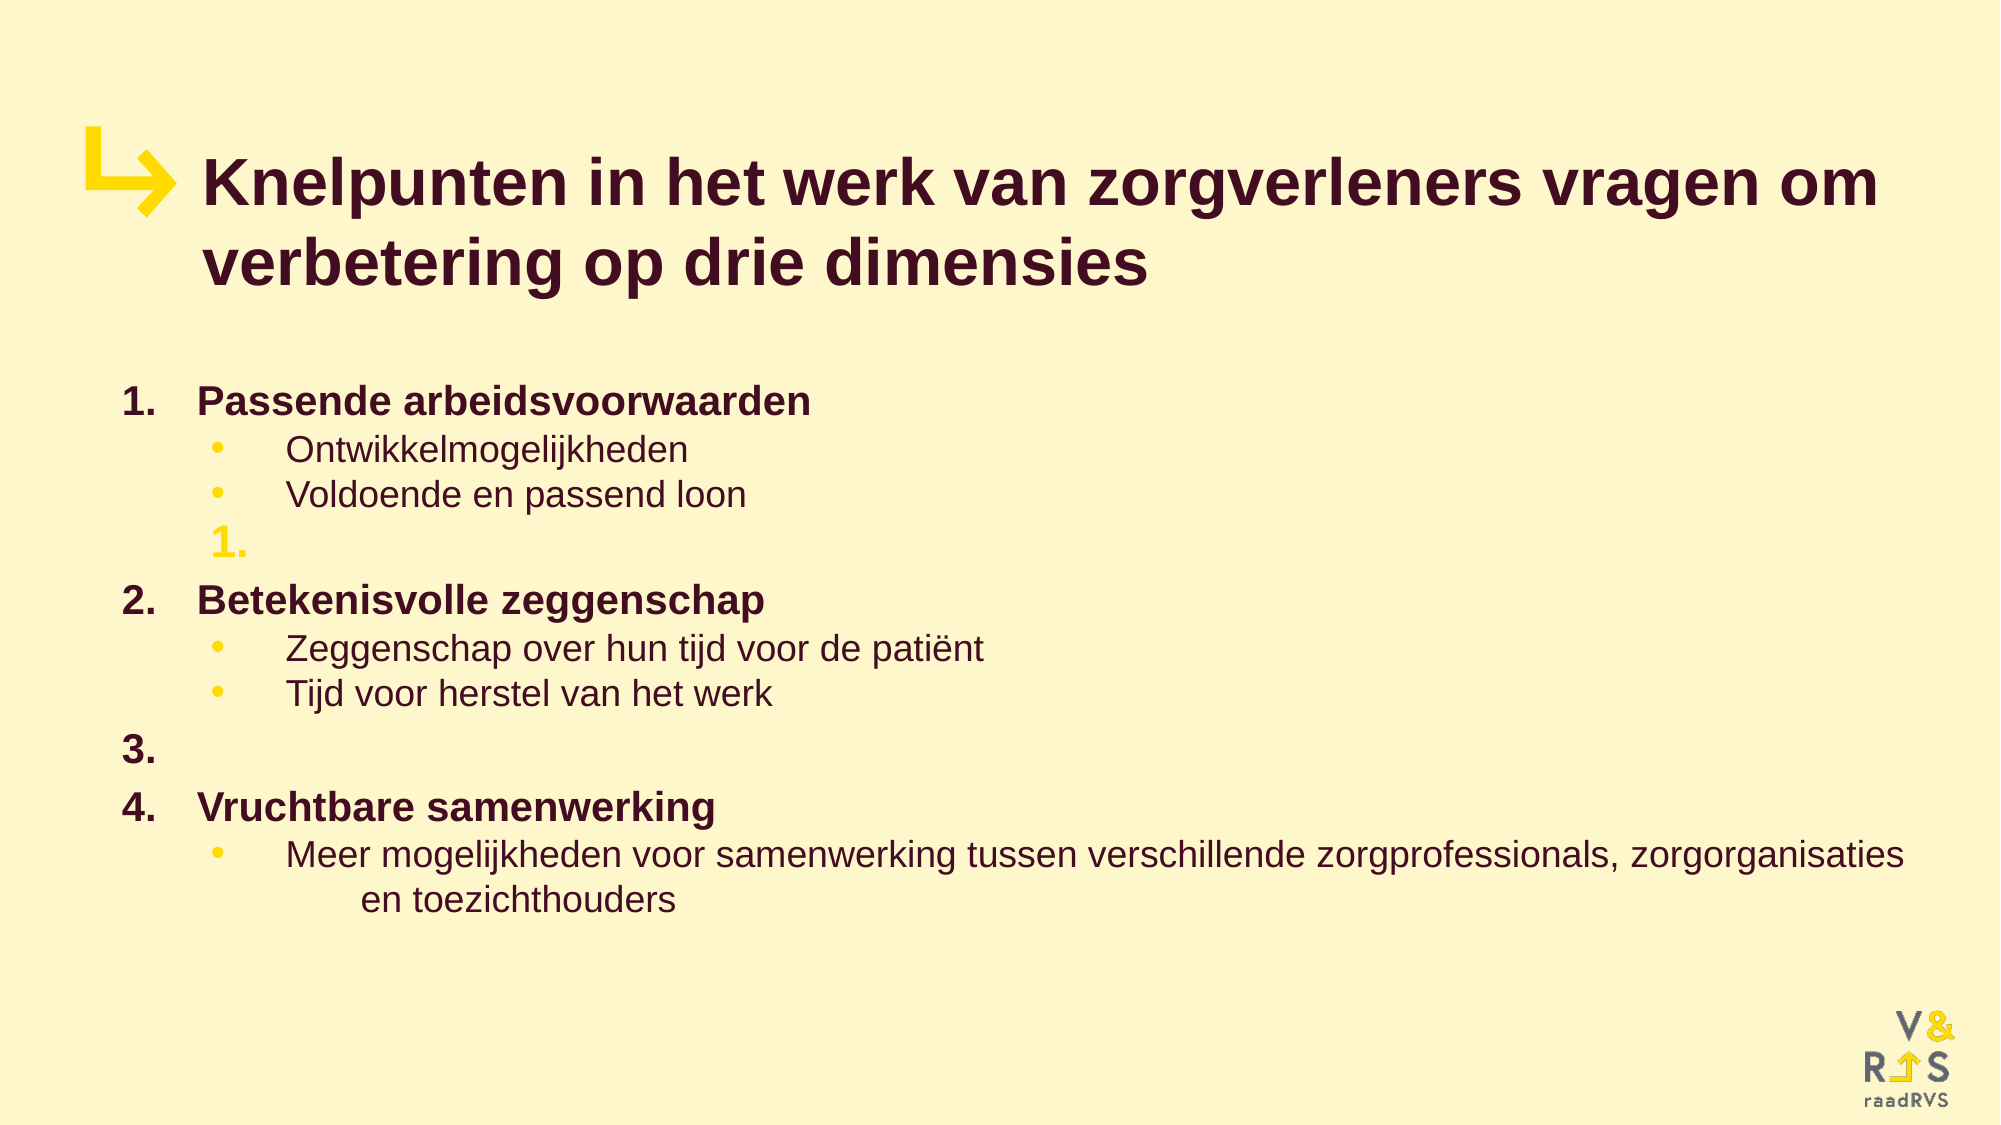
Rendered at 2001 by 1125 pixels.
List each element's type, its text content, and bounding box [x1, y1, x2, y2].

title Knelpunten in het werk van zorgverleners vragen om verbetering op drie dimensies [202, 138, 1916, 315]
list Passende arbeidsvoorwaarden Ontwikkelmogelijkheden Voldoende en passend loon Betekenisvolle zeggenschap Zeggenschap over hun tijd voor de patiënt Tijd voor herstel van het werk Vruchtbare samenwerking Meer mogelijkheden voor samenwerking tussen verschillende zorgprofessionals, zorgorganisaties en toezichthouders [121, 379, 1953, 1084]
